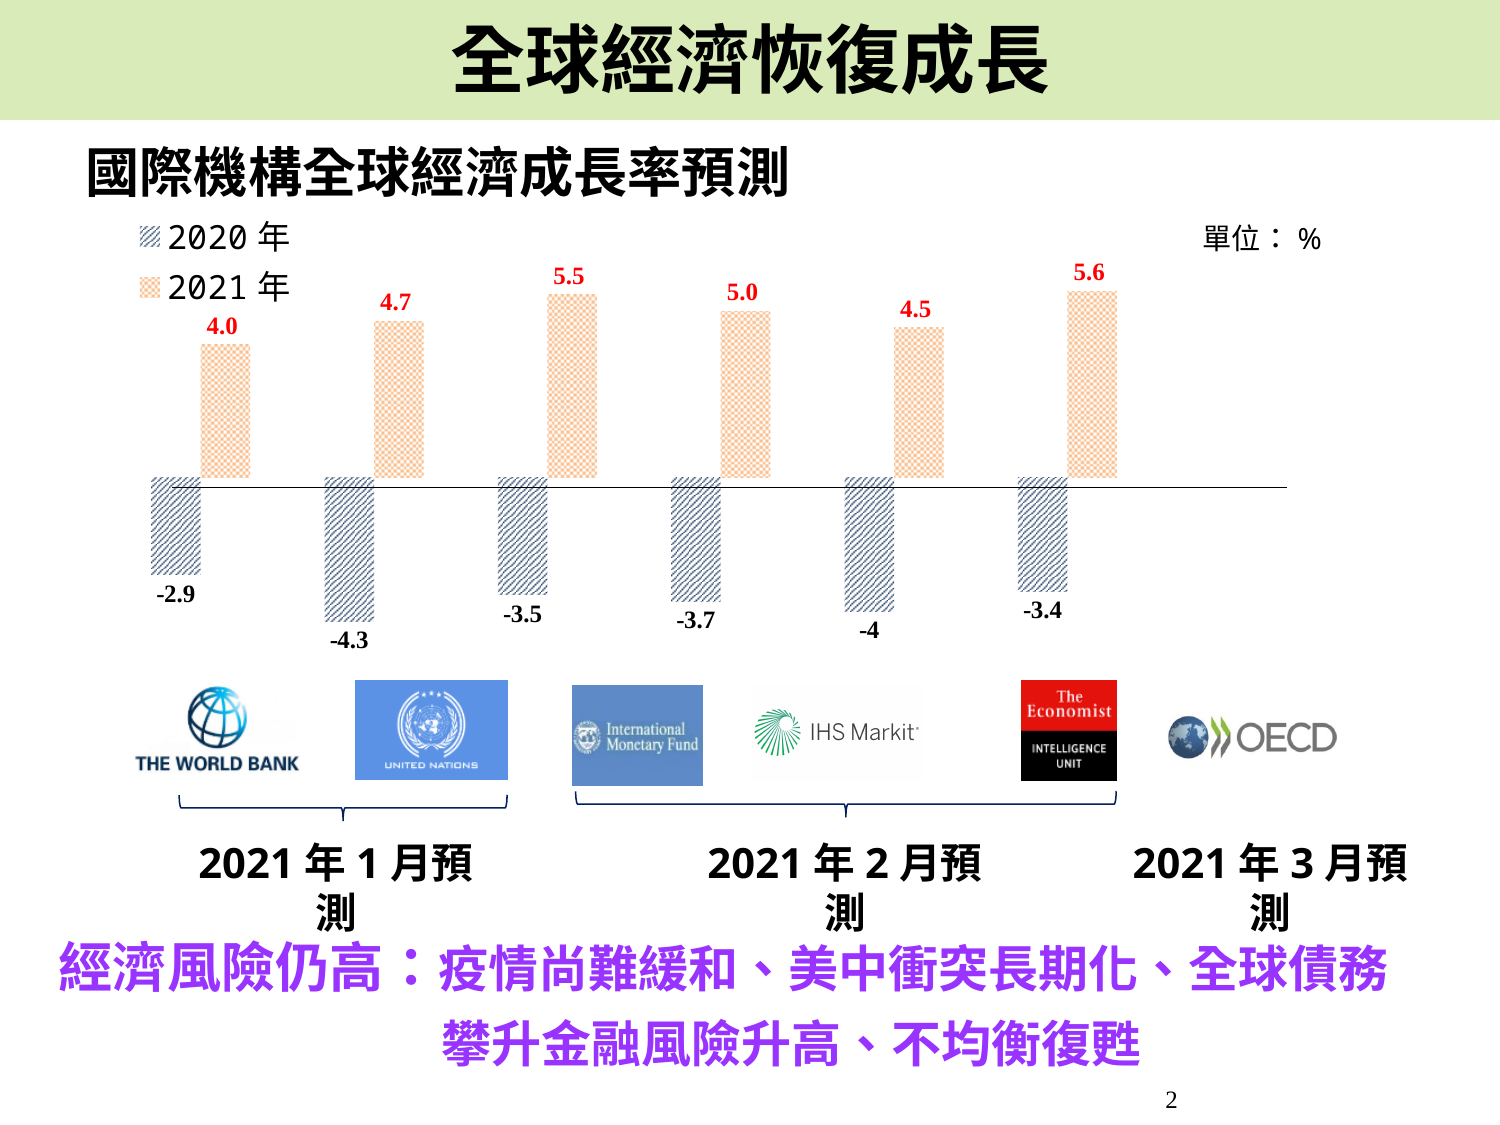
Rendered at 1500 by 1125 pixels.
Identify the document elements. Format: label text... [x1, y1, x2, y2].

text_box 2021年2月預測 [680, 829, 1010, 895]
text_box 單位：% [1187, 212, 1347, 263]
text_box 國際機構全球經濟成長率預測 [43, 131, 833, 213]
text_box 全球經濟恢復成長 [0, 0, 1500, 120]
text_box 經濟風險仍高：疫情尚難緩和、美中衝突長期化、全球債務 攀升金融風險升高、不均衡復甦 [44, 915, 1471, 1080]
picture [355, 680, 508, 780]
picture [1021, 680, 1117, 781]
text_box 2021年3月預測 [1105, 829, 1436, 895]
text_box 2021年1月預測 [171, 829, 501, 895]
picture [132, 685, 303, 776]
picture [572, 685, 703, 786]
picture [751, 684, 922, 781]
chart [88, 201, 1365, 688]
picture [1155, 689, 1348, 786]
